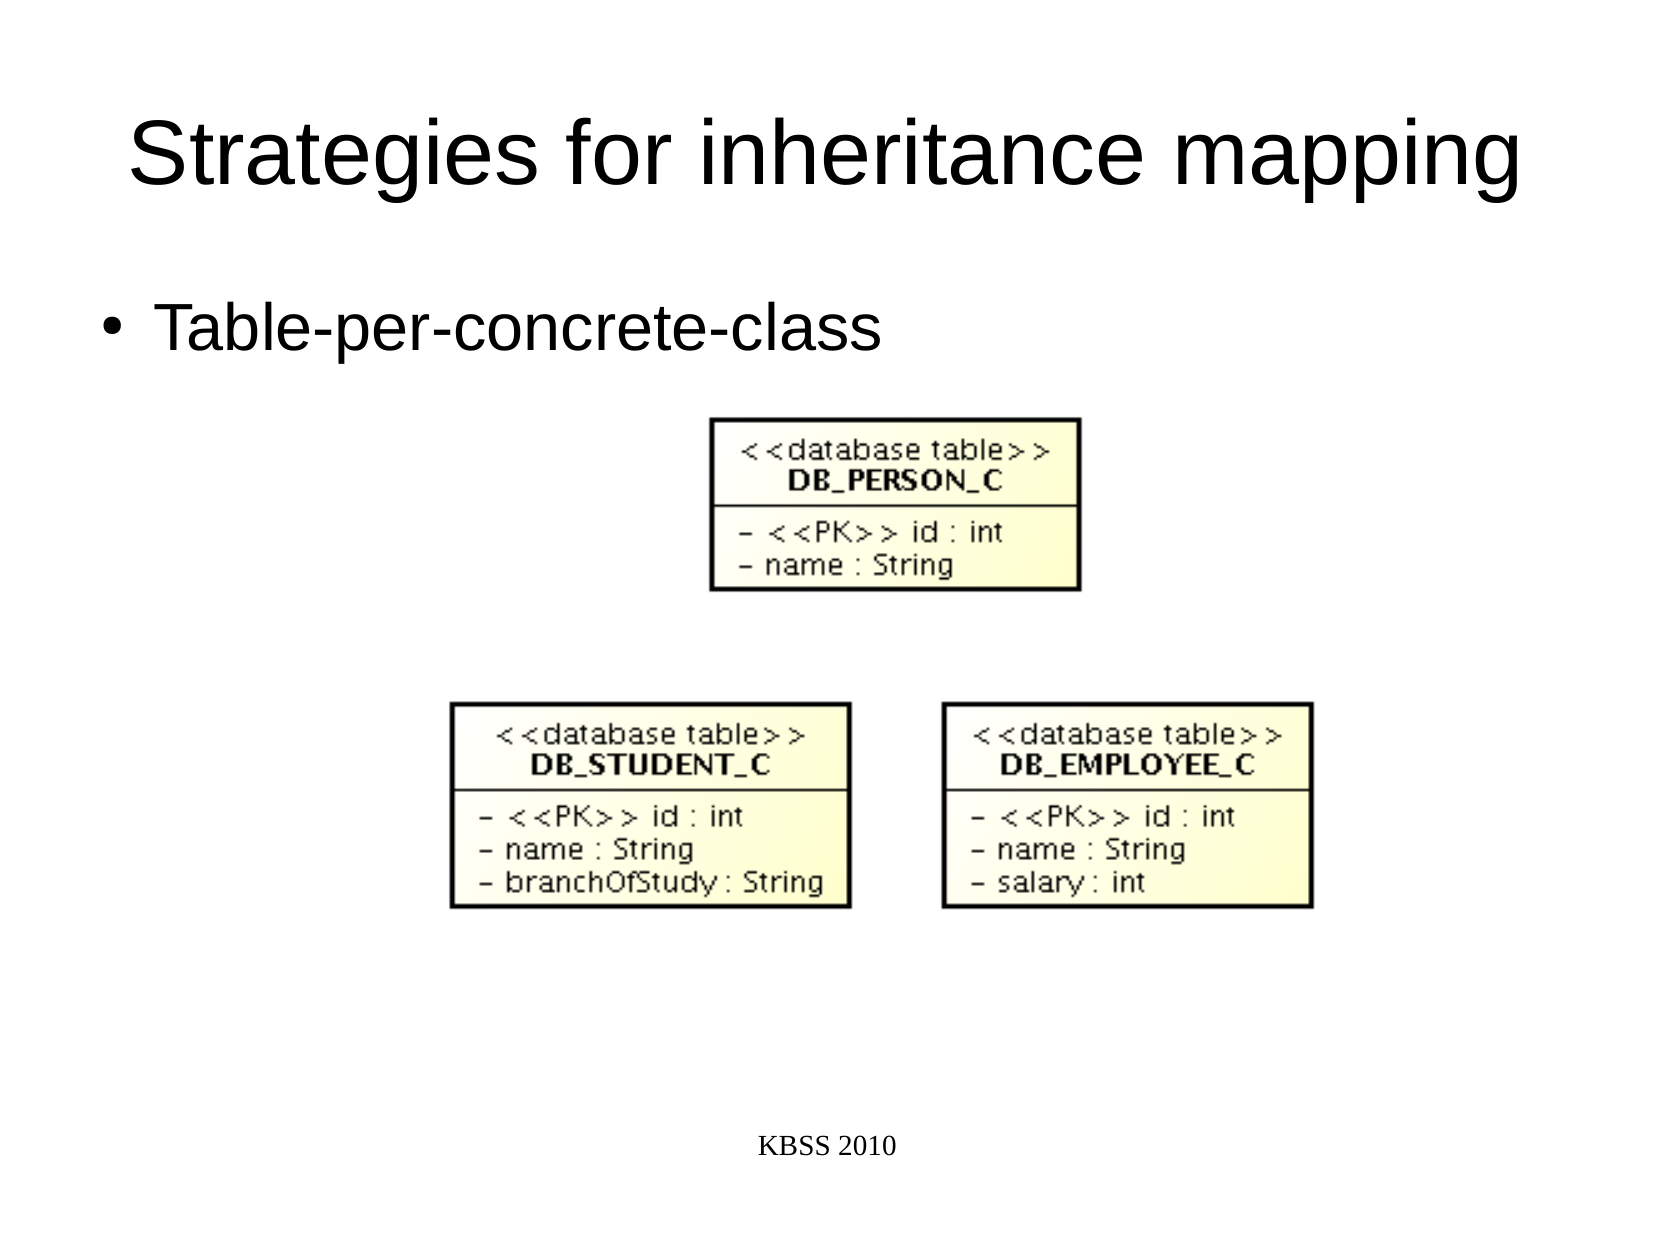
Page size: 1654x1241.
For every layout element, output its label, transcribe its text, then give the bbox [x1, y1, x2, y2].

picture [413, 383, 1352, 954]
title Strategies for inheritance mapping [82, 49, 1571, 257]
list Table-per-concrete-class [82, 290, 945, 1109]
